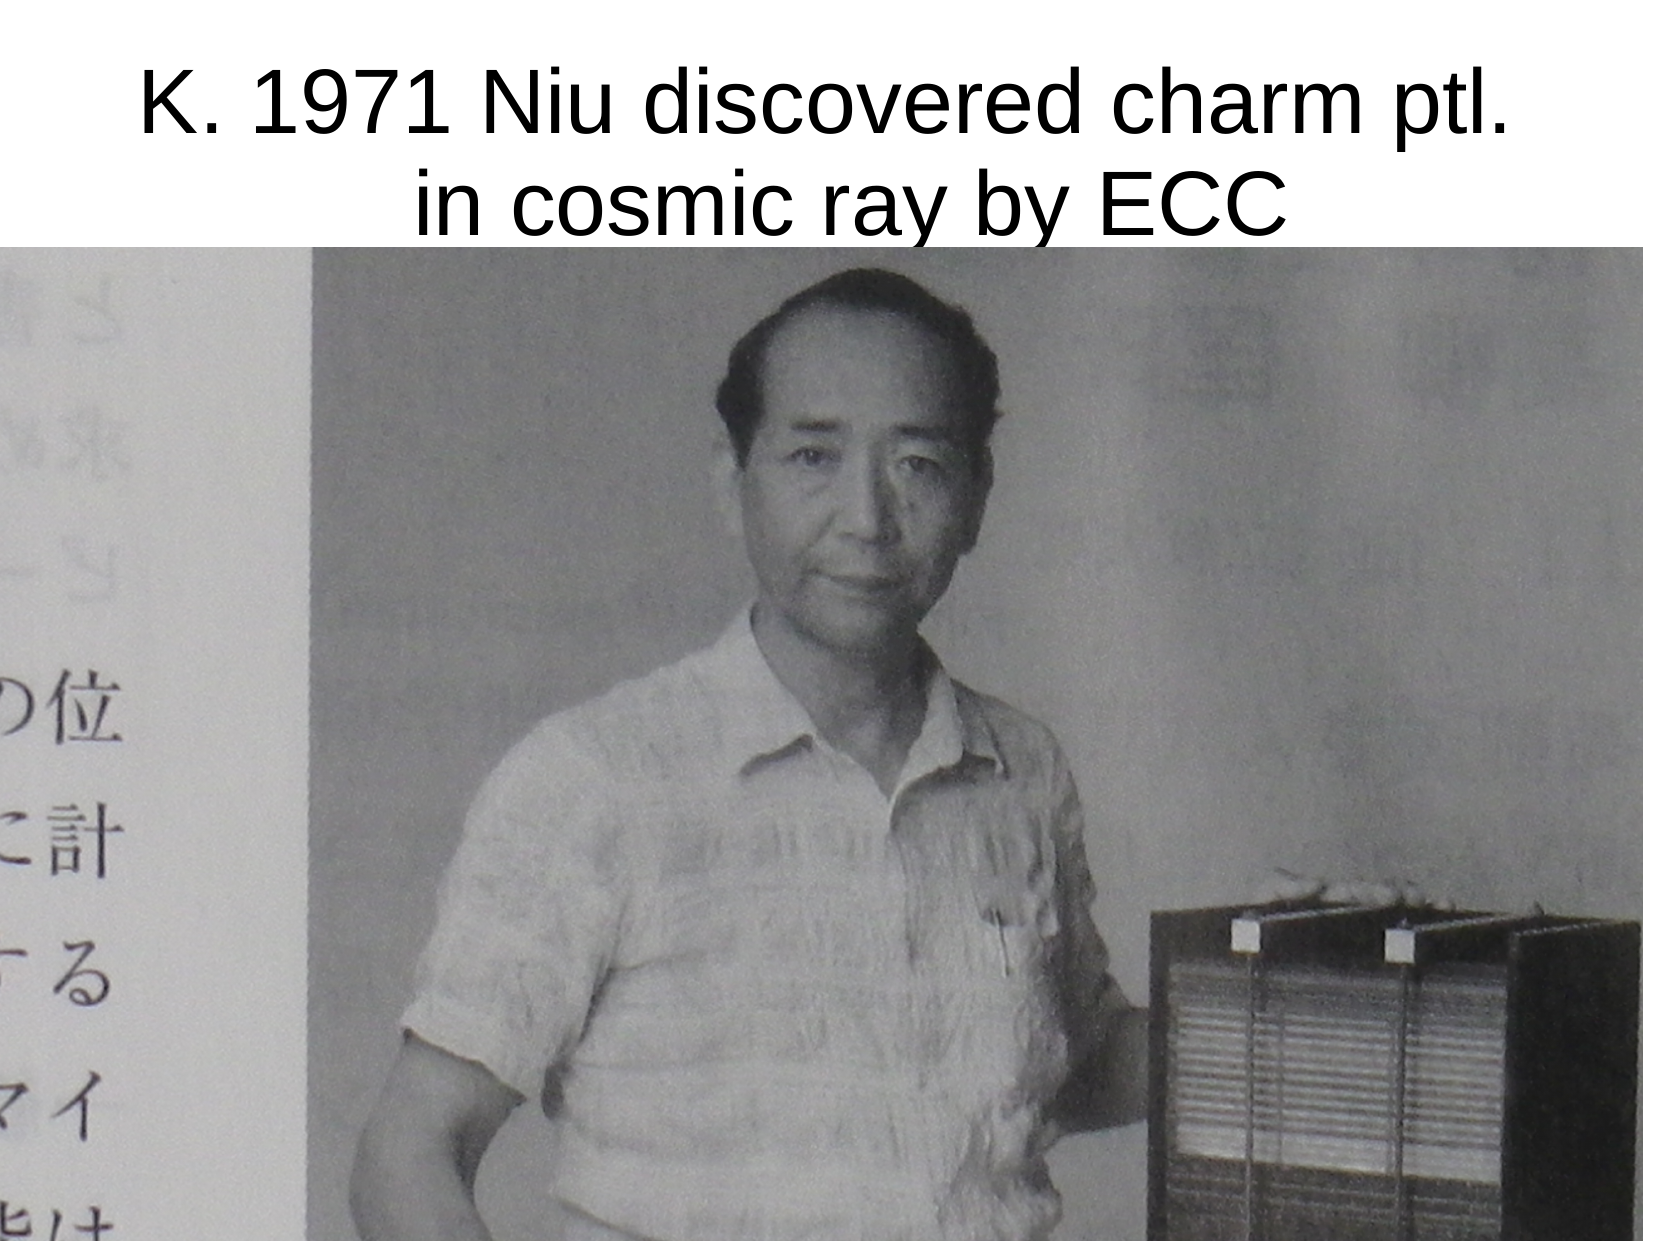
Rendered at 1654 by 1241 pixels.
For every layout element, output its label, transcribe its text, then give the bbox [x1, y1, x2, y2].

picture [0, 247, 1643, 1241]
title K. 1971 Niu discovered charm ptl. in cosmic ray by ECC [82, 49, 1571, 247]
